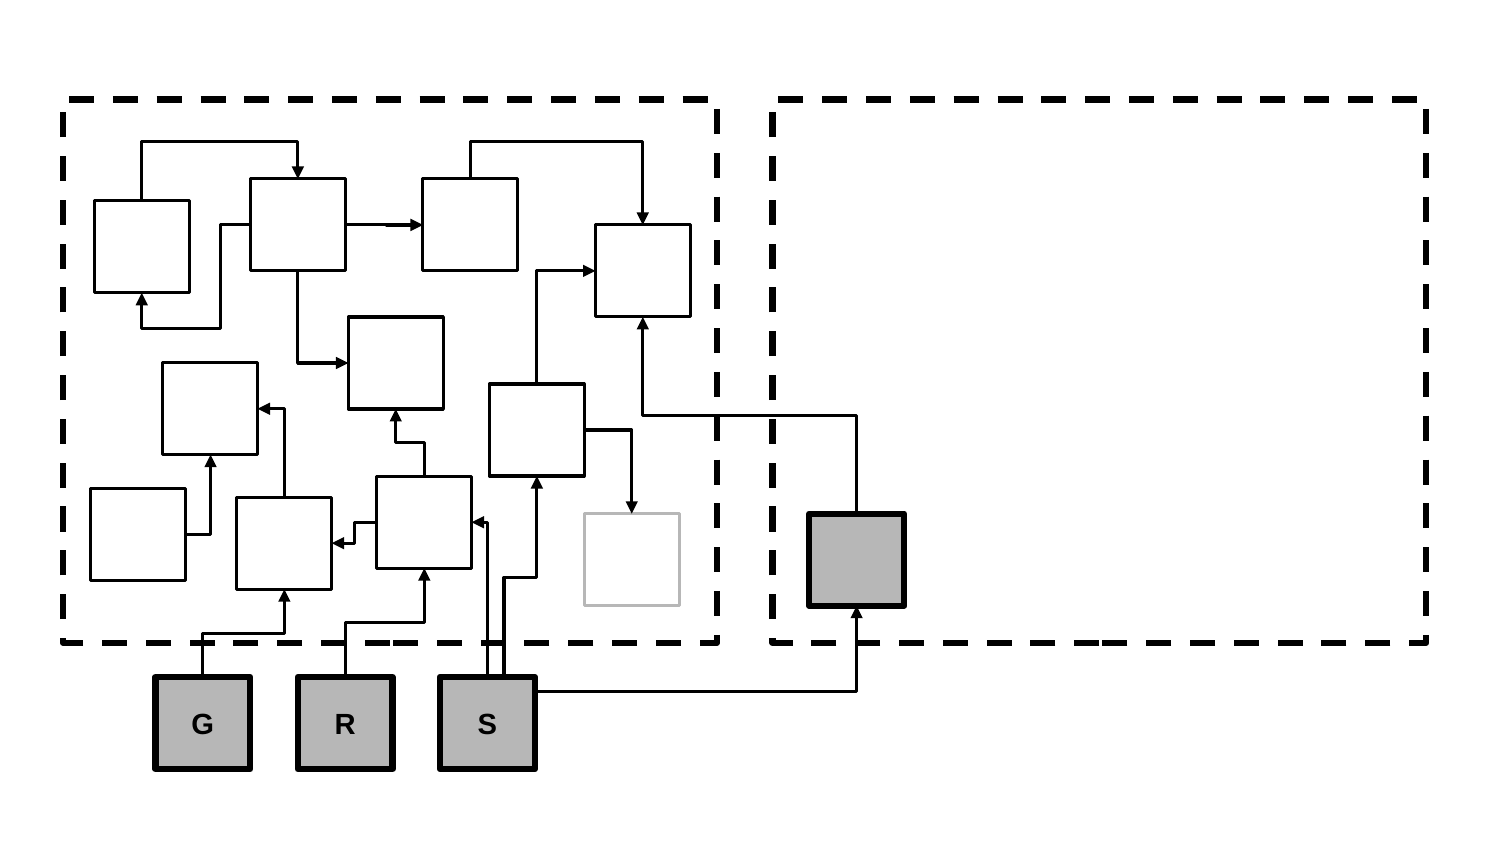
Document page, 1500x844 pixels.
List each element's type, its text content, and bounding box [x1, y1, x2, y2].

text_box [422, 178, 518, 271]
text_box [90, 488, 186, 581]
text_box [489, 383, 585, 477]
text_box [595, 224, 691, 317]
text_box [809, 513, 905, 606]
text_box G [155, 677, 251, 770]
text_box R [297, 677, 393, 770]
text_box [236, 497, 332, 590]
text_box [94, 200, 190, 293]
text_box [584, 513, 680, 606]
text_box [348, 316, 444, 410]
text_box [162, 362, 258, 455]
text_box S [440, 677, 535, 770]
text_box [250, 178, 346, 271]
text_box [376, 476, 472, 569]
